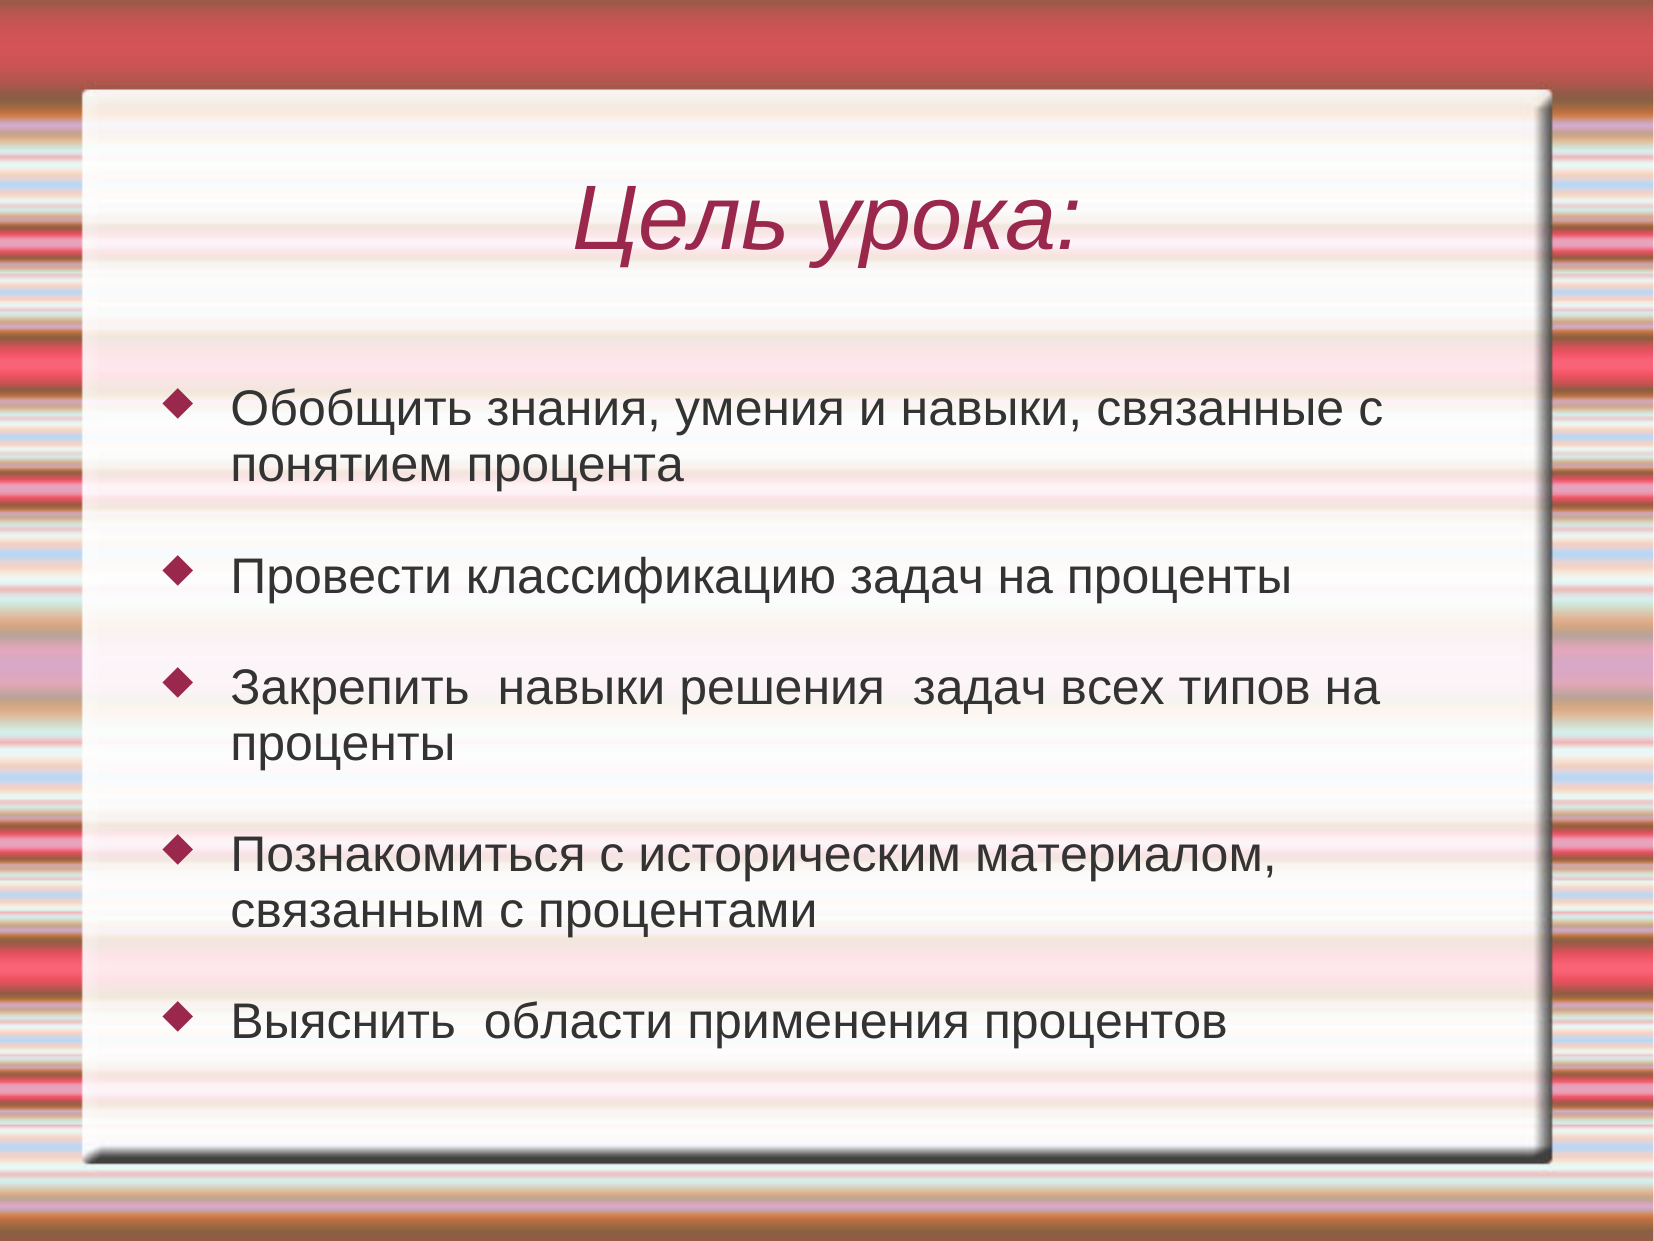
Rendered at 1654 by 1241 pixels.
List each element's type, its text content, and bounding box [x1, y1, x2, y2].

picture [0, 0, 1654, 1241]
title Цель урока: [121, 114, 1534, 322]
list Обобщить знания, умения и навыки, связанные с понятием процента Провести классификацию задач на проценты Закрепить навыки решения задач всех типов на проценты Познакомиться с историческим материалом, связанным с процентами Выяснить области применения процентов [147, 324, 1529, 1162]
